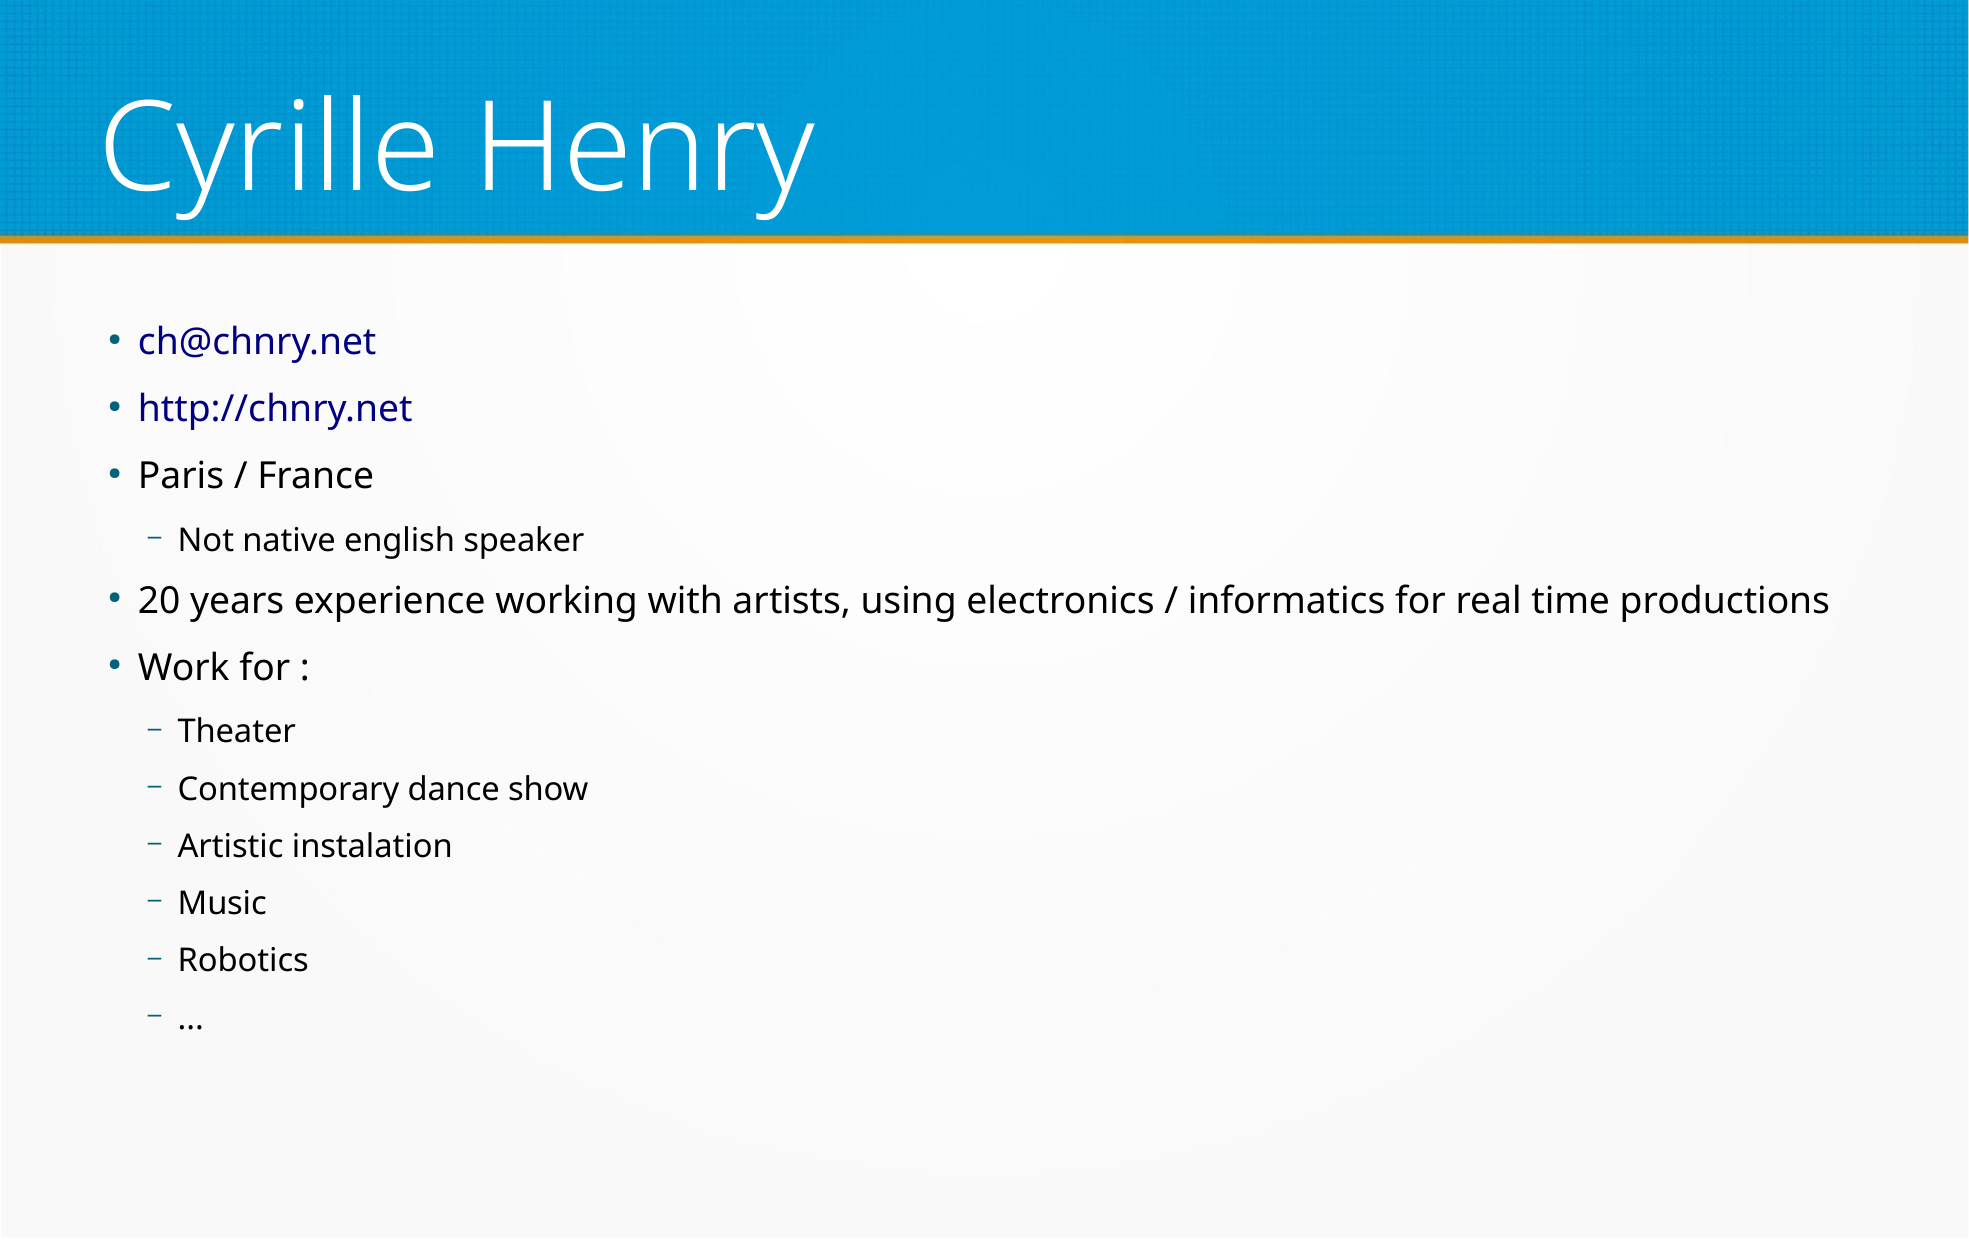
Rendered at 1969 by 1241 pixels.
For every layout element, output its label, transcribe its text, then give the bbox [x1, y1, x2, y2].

list ch@chnry.net http://chnry.net Paris / France Not native english speaker 20 years experience working with artists, using electronics / informatics for real time productions Work for : Theater Contemporary dance show Artistic instalation Music Robotics ... [98, 315, 1861, 1081]
picture [0, 233, 1969, 1241]
title Cyrille Henry [98, 19, 1870, 227]
